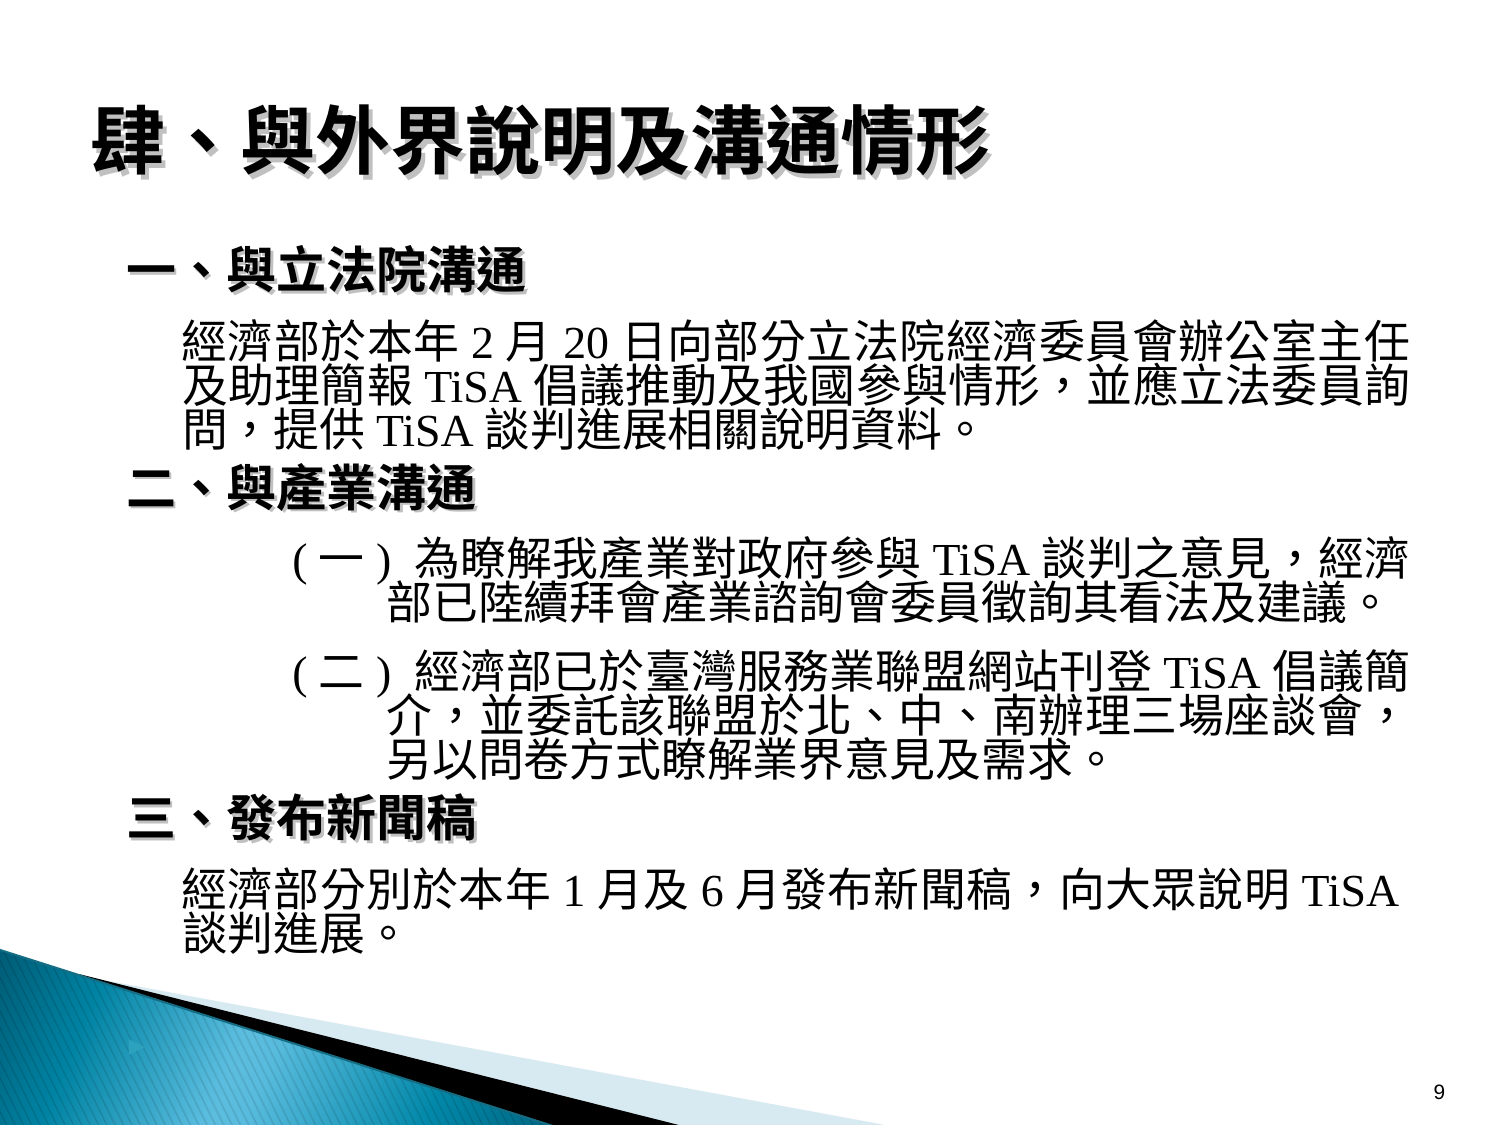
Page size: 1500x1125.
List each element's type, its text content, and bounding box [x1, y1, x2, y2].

text_box 9 [1418, 1051, 1479, 1112]
list 一、與立法院溝通 經濟部於本年2月20日向部分立法院經濟委員會辦公室主任及助理簡報TiSA倡議推動及我國參與情形，並應立法委員詢問，提供TiSA談判進展相關說明資料。 二、與產業溝通 (一) 為瞭解我產業對政府參與TiSA談判之意見，經濟部已陸續拜會產業諮詢會委員徵詢其看法及建議。 (二) 經濟部已於臺灣服務業聯盟網站刊登TiSA倡議簡介，並委託該聯盟於北、中、南辦理三場座談會，另以問卷方式瞭解業界意見及需求。 三、發布新聞稿 經濟部分別於本年1月及6月發布新聞稿，向大眾說明TiSA談判進展。 [75, 243, 1426, 1024]
title 肆、與外界說明及溝通情形 [75, 45, 1426, 233]
